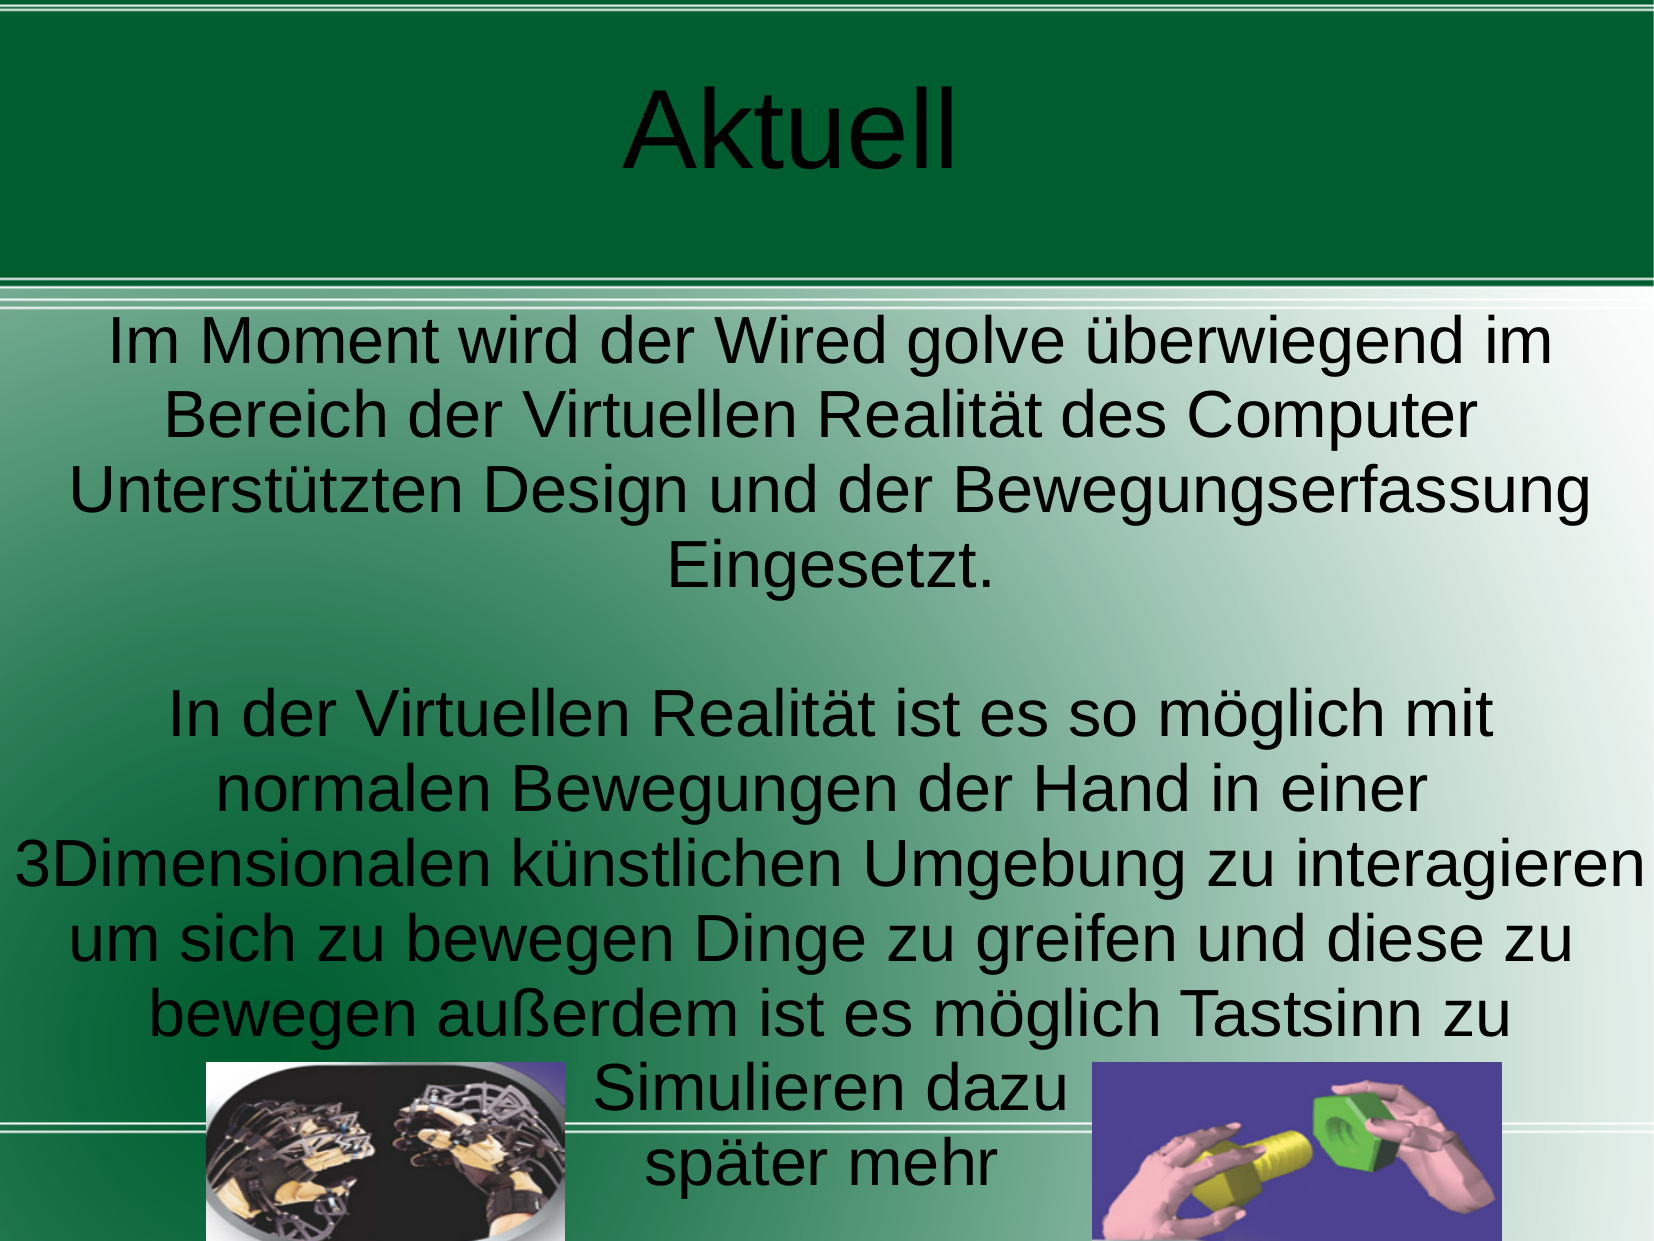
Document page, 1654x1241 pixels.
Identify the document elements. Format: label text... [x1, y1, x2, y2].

text_box Im Moment wird der Wired golve überwiegend im Bereich der Virtuellen Realität des Computer Unterstützten Design und der Bewegungserfassung Eingesetzt. In der Virtuellen Realität ist es so möglich mit normalen Bewegungen der Hand in einer 3Dimensionalen künstlichen Umgebung zu interagieren um sich zu bewegen Dinge zu greifen und diese zu bewegen außerdem ist es möglich Tastsinn zu Simulieren dazu später mehr [0, 295, 1654, 1208]
text_box Aktuell [607, 59, 975, 200]
picture [0, 0, 1654, 295]
picture [0, 1062, 1654, 1241]
